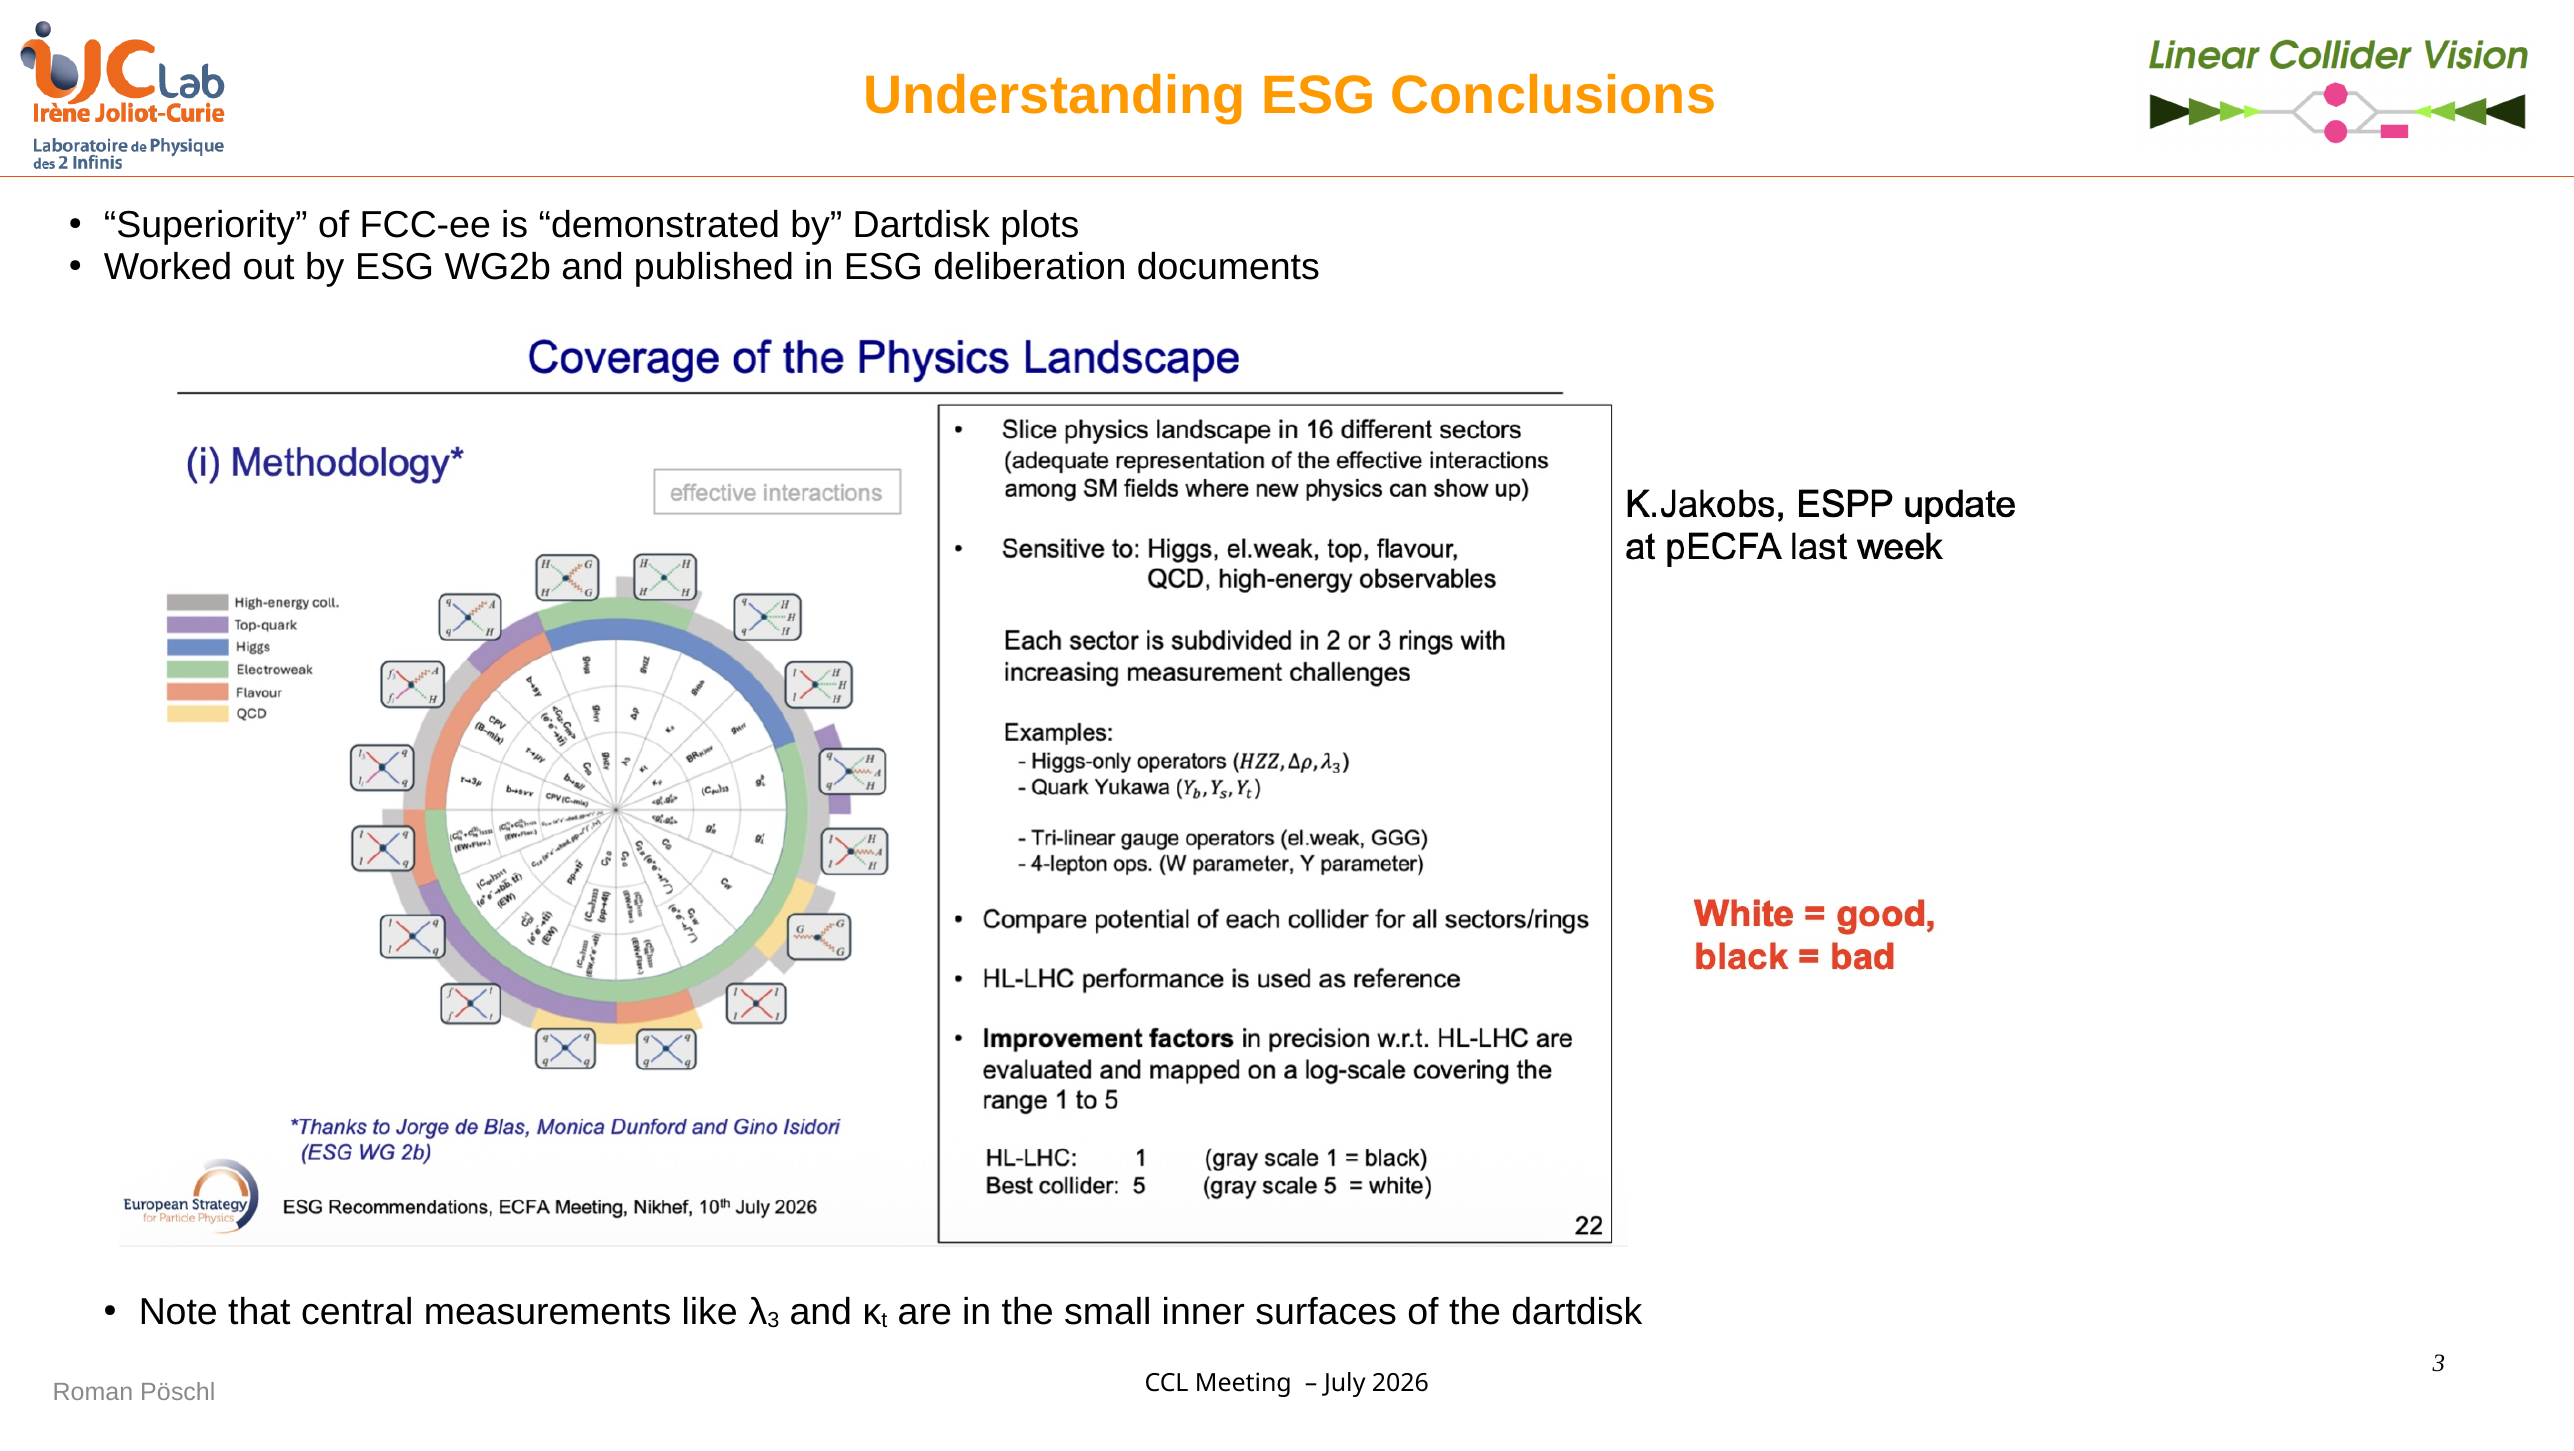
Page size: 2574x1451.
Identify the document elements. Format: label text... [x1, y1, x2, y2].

text_box “Superiority” of FCC-ee is “demonstrated by” Dartdisk plots Worked out by ESG WG2b and published in ESG deliberation documents [53, 196, 1382, 296]
text_box Note that central measurements like λ3 and κt are in the small inner surfaces of the dartdisk [88, 1283, 1660, 1341]
picture [2449, 29, 2538, 150]
title Understanding ESG Conclusions [132, 29, 2449, 159]
picture [4, 5, 240, 184]
picture [117, 314, 2026, 1272]
